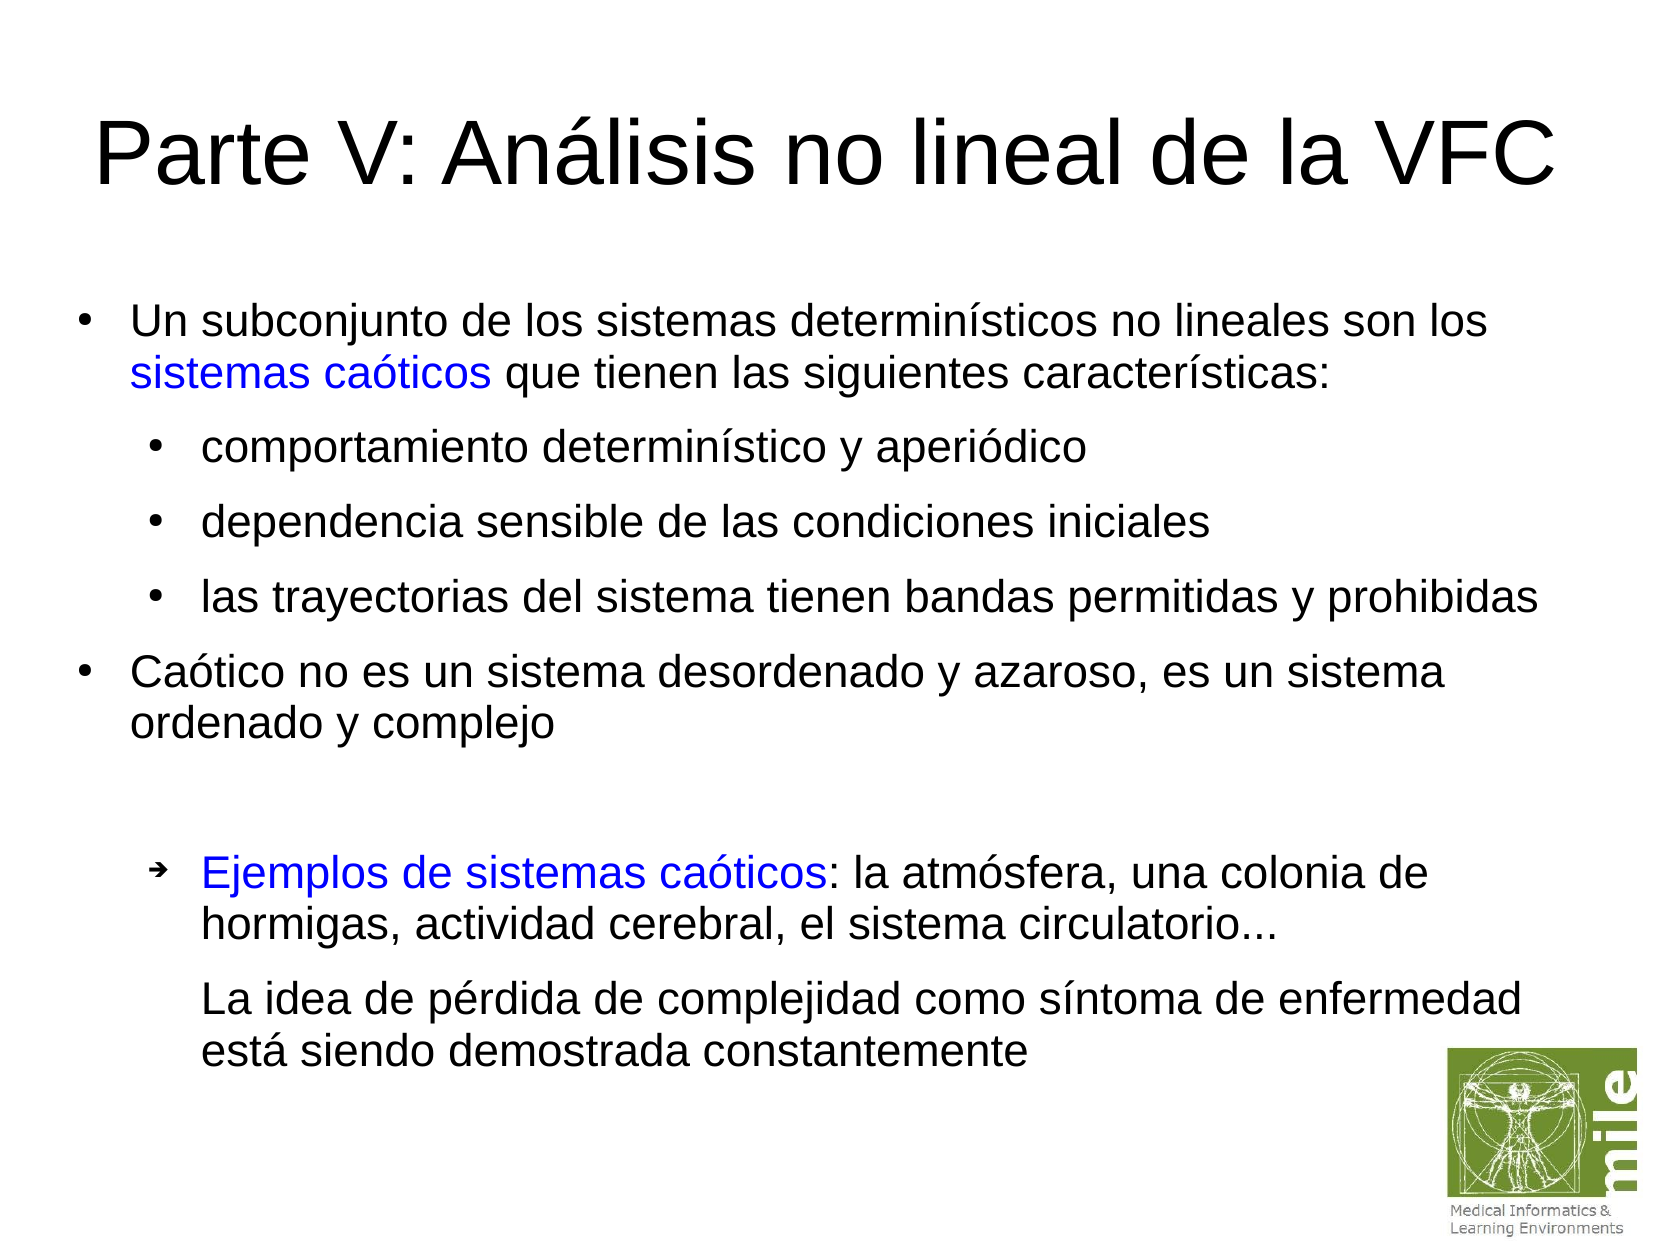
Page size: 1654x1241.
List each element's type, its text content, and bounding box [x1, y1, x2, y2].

list Un subconjunto de los sistemas determinísticos no lineales son los sistemas caóticos que tienen las siguientes características: comportamiento determinístico y aperiódico dependencia sensible de las condiciones iniciales las trayectorias del sistema tienen bandas permitidas y prohibidas Caótico no es un sistema desordenado y azaroso, es un sistema ordenado y complejo Ejemplos de sistemas caóticos: la atmósfera, una colonia de hormigas, actividad cerebral, el sistema circulatorio... La idea de pérdida de complejidad como síntoma de enfermedad está siendo demostrada constantemente [59, 295, 1548, 1114]
title Parte V: Análisis no lineal de la VFC [82, 56, 1571, 250]
picture [1440, 1033, 1654, 1241]
